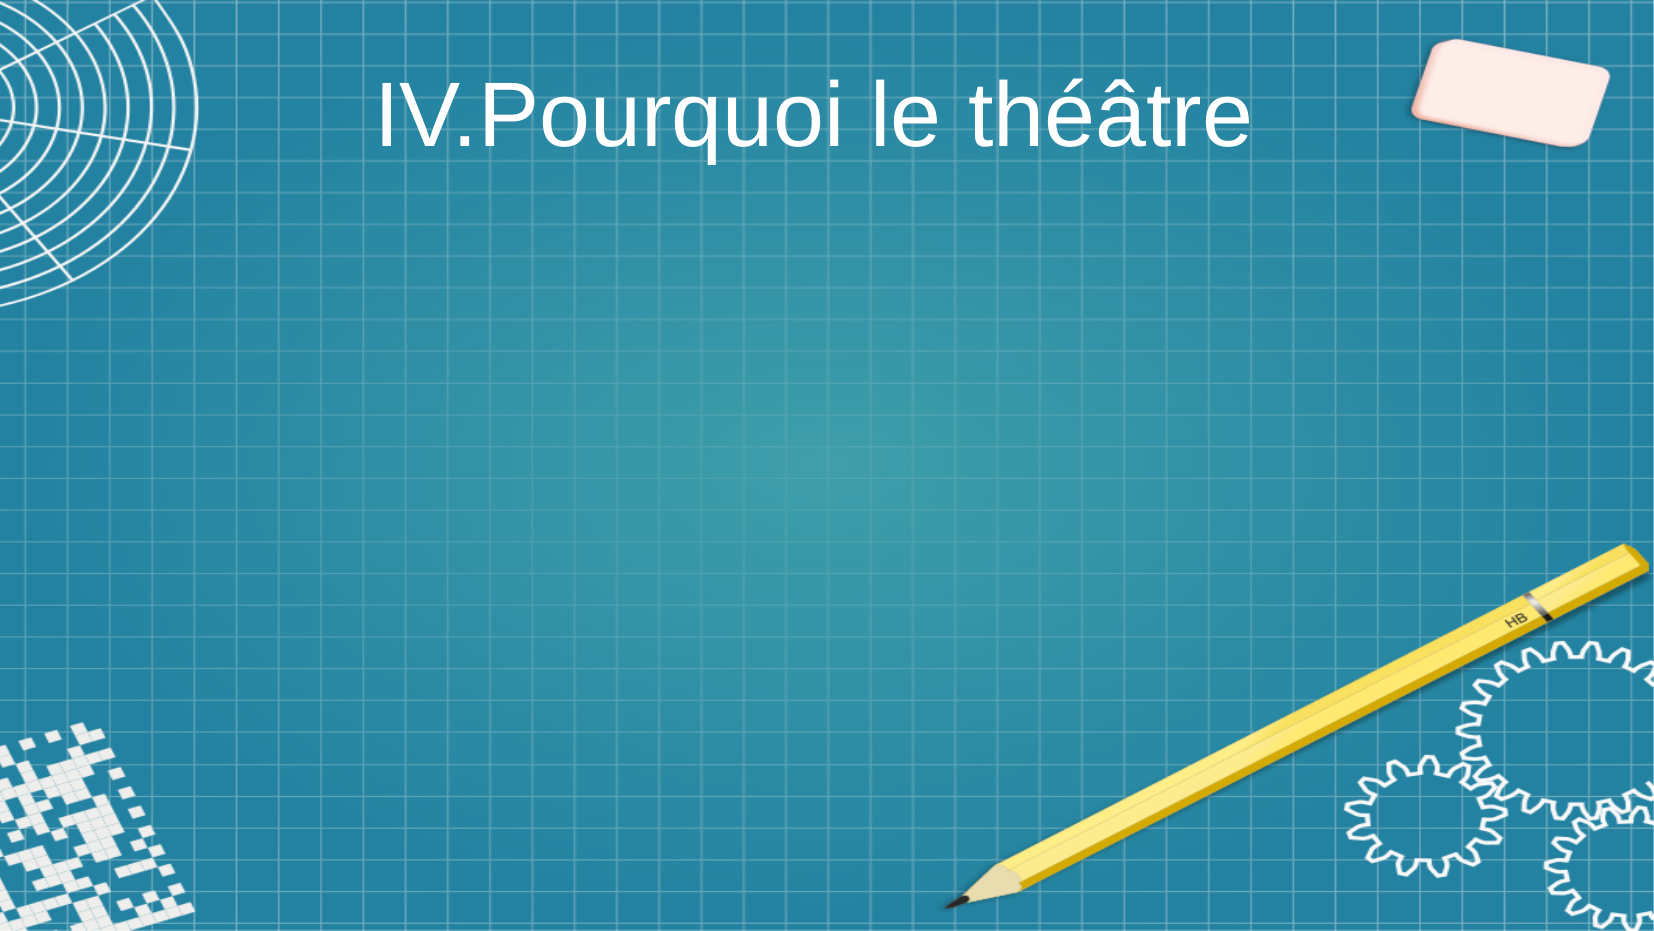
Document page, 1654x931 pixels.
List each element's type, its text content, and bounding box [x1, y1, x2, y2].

title IV.Pourquoi le théâtre [82, 37, 1571, 193]
picture [0, 0, 1654, 931]
